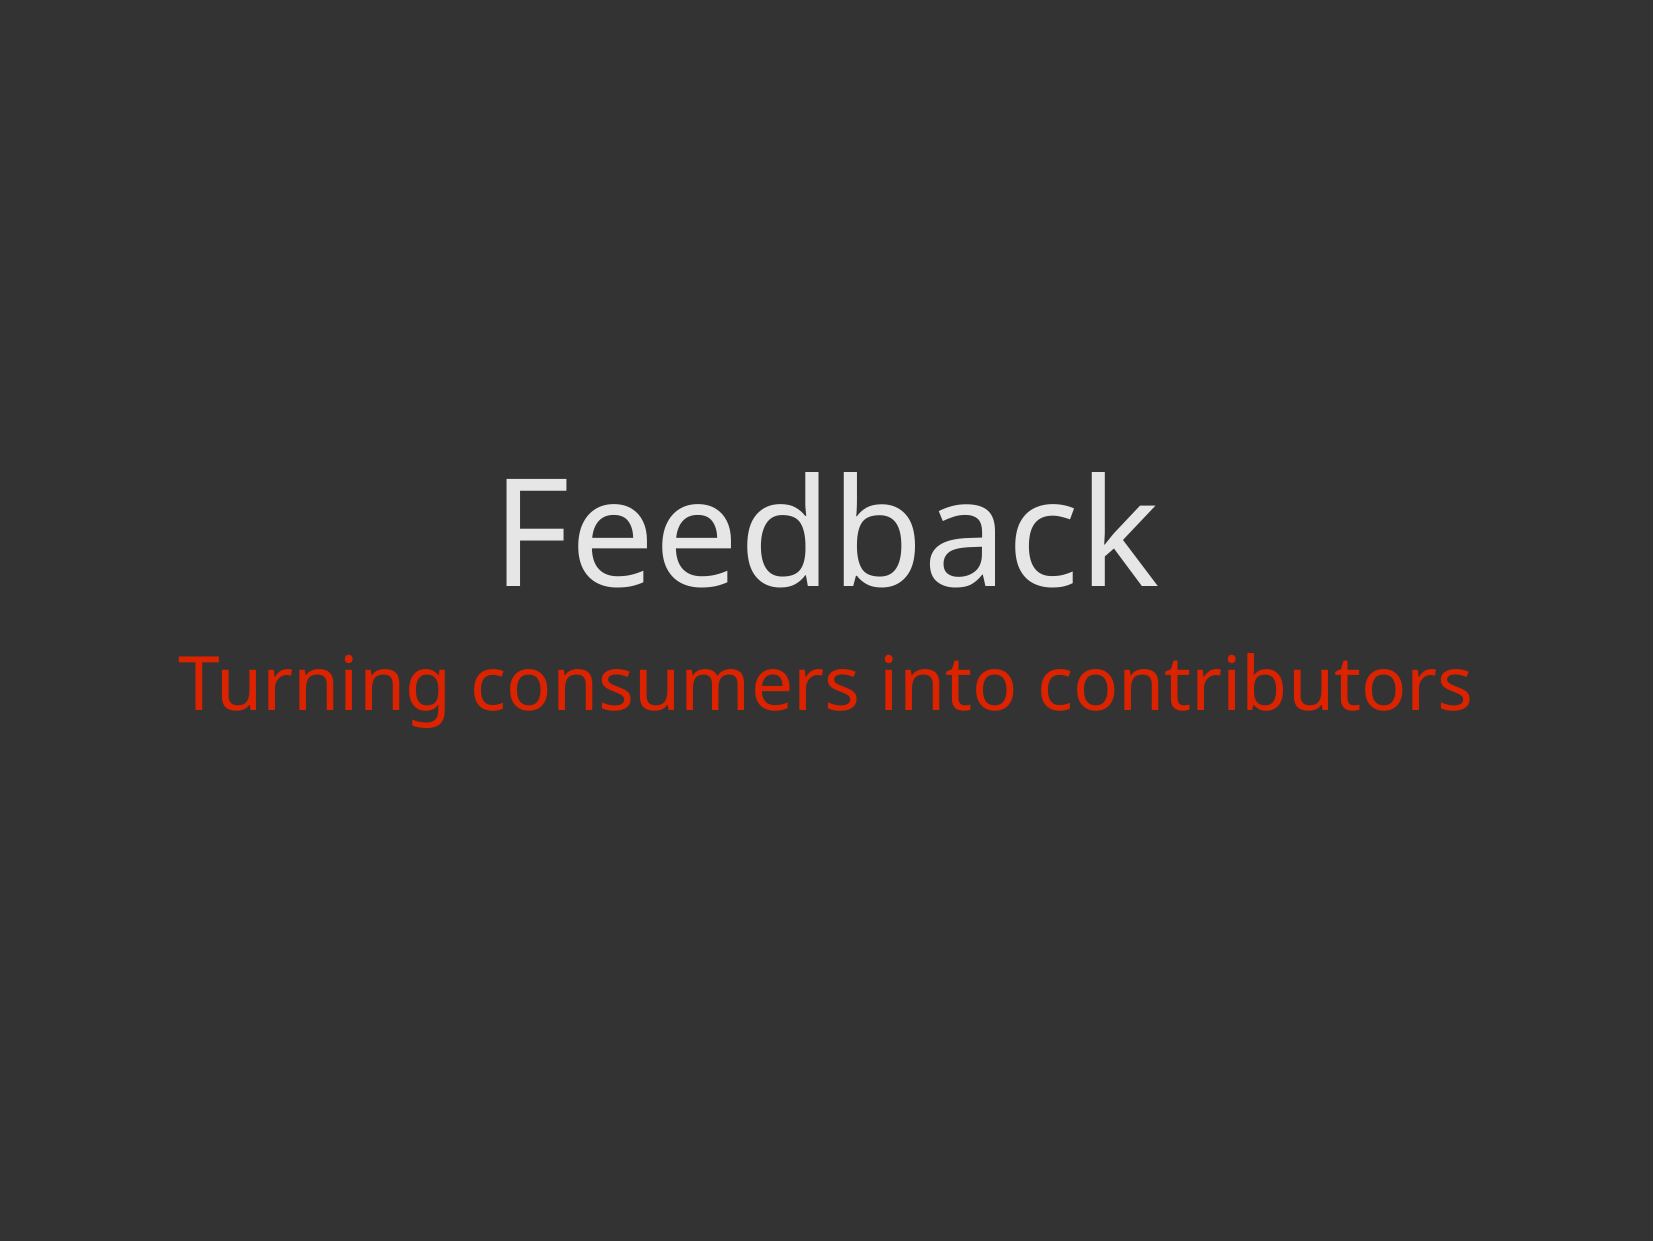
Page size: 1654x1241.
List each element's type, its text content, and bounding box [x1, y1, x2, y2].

subtitle Feedback Turning consumers into contributors [82, 56, 1571, 1102]
